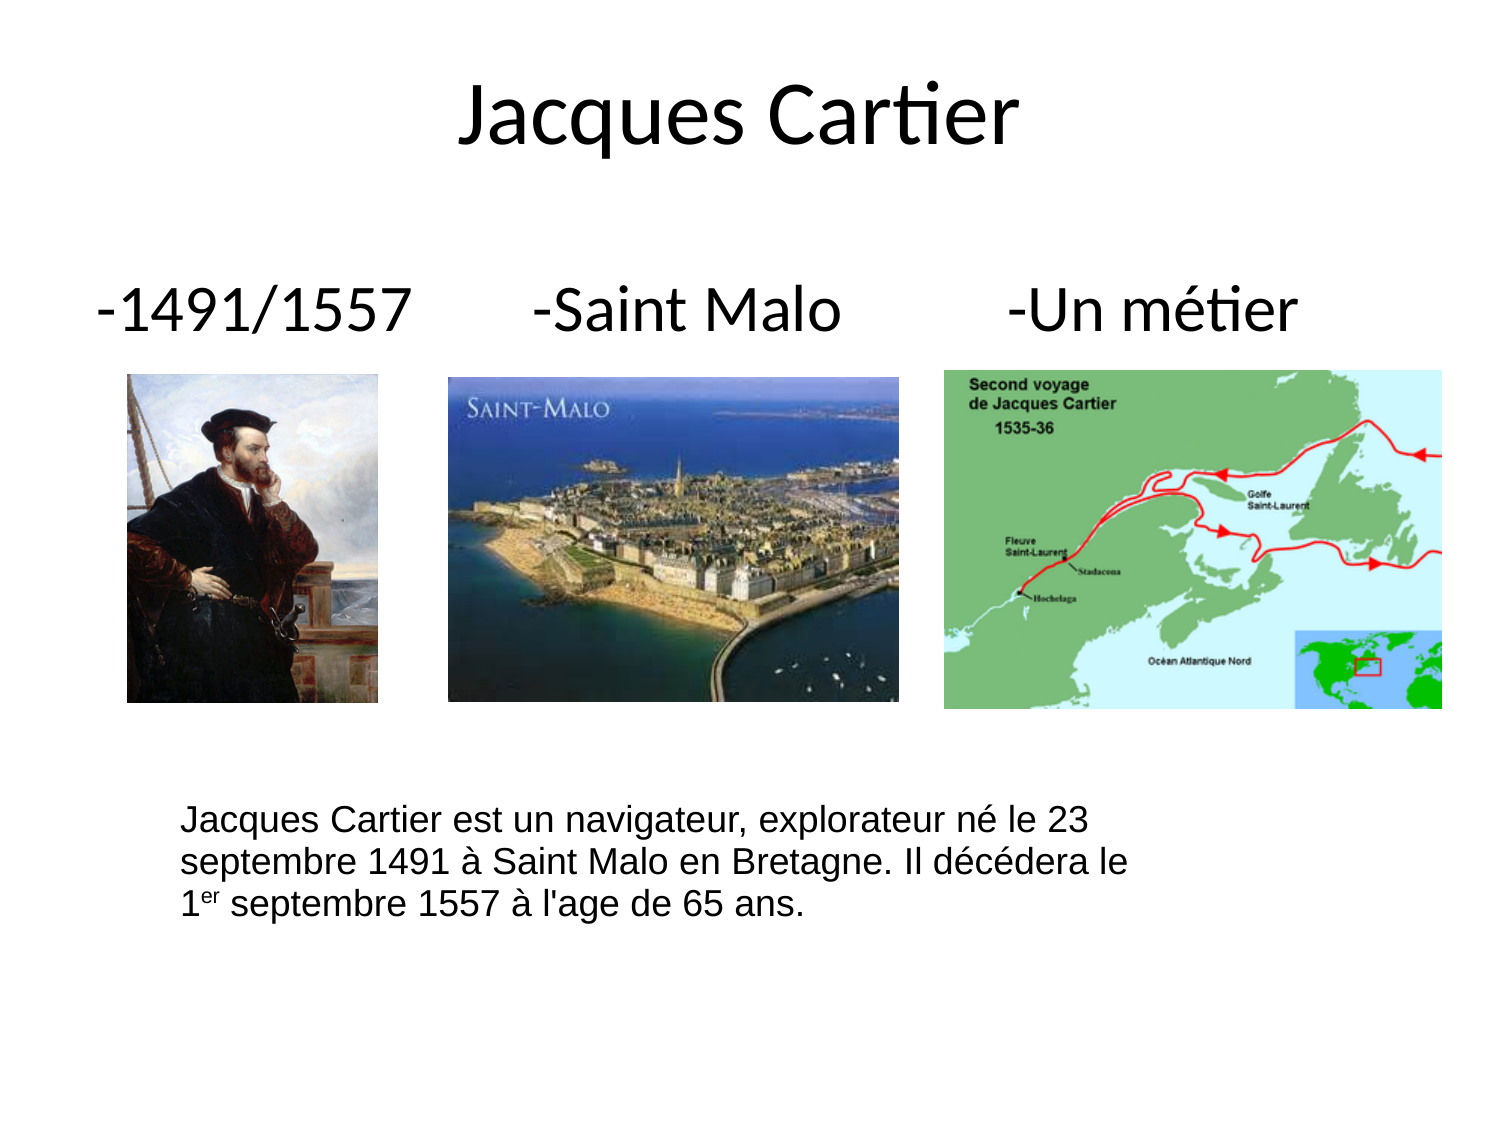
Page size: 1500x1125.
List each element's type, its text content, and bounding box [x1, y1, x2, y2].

title Jacques Cartier [75, 45, 1425, 233]
picture [448, 377, 899, 702]
picture [127, 374, 378, 703]
picture [944, 370, 1442, 709]
list -1491/1557 -Saint Malo -Un métier [82, 257, 1432, 1001]
text_box Jacques Cartier est un navigateur, explorateur né le 23 septembre 1491 à Saint Malo en Bretagne. Il décédera le 1er septembre 1557 à l'age de 65 ans. [165, 791, 1146, 934]
